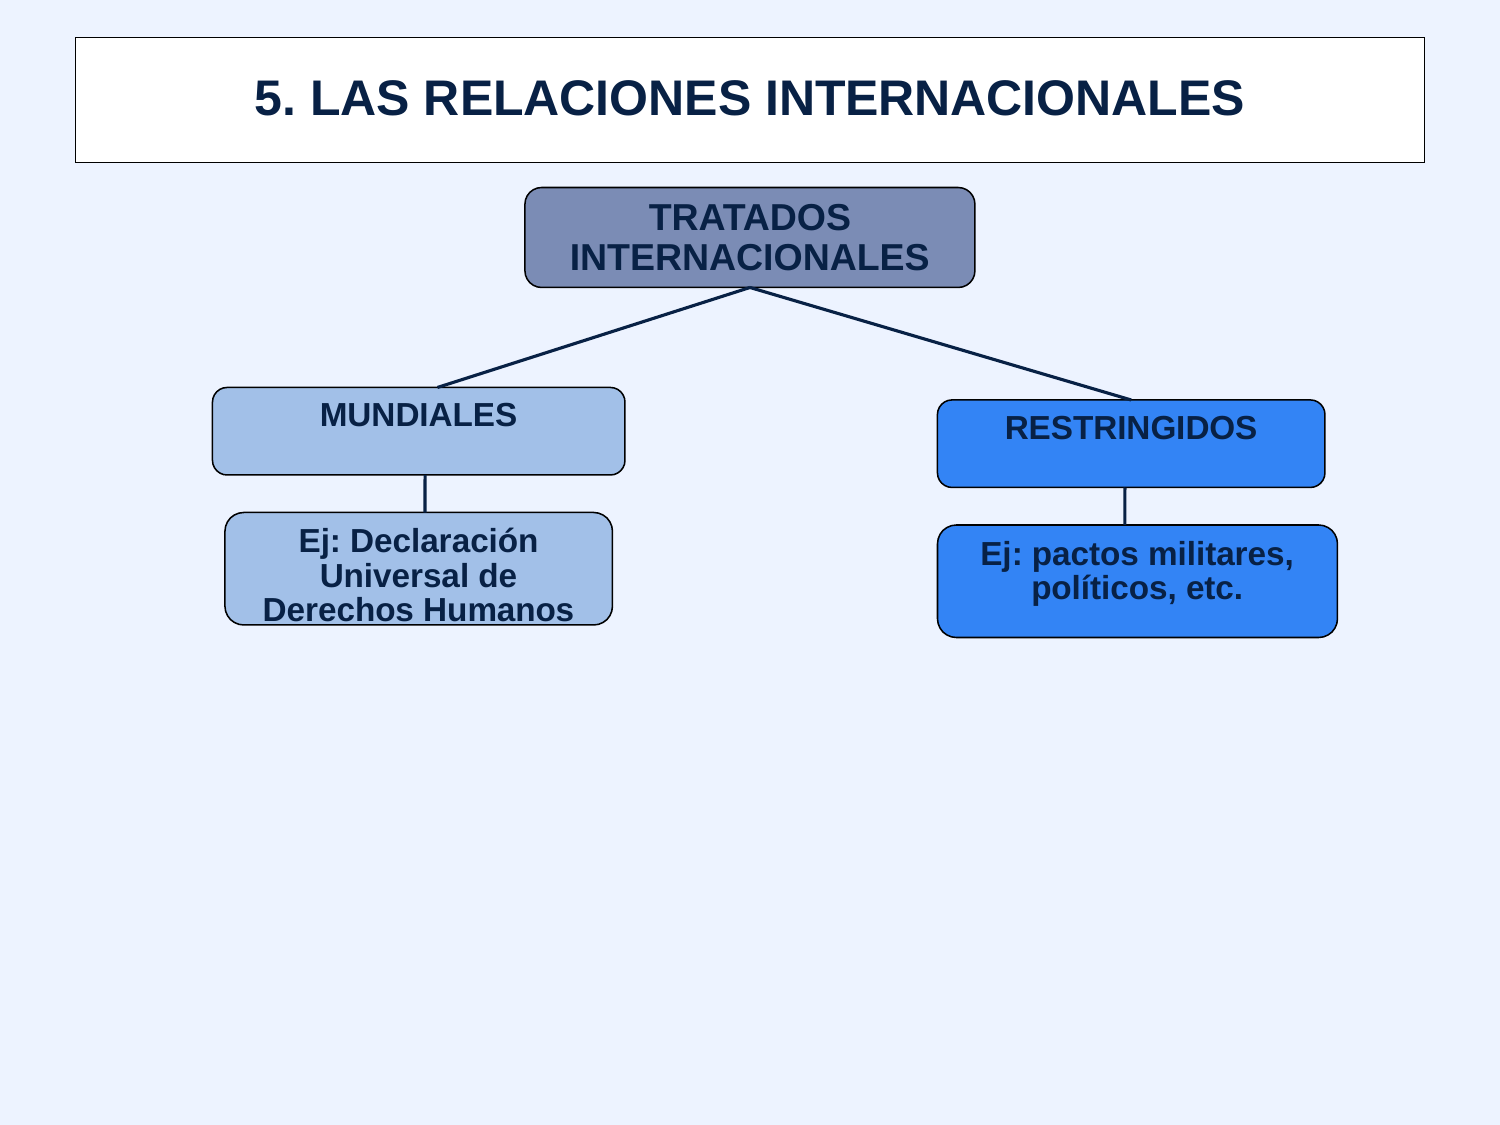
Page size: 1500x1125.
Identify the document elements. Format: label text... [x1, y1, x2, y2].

text_box Ej: pactos militares, políticos, etc. [937, 525, 1338, 638]
text_box Ej: Declaración Universal de Derechos Humanos [224, 512, 613, 625]
text_box TRATADOS INTERNACIONALES [524, 187, 975, 288]
title 5. LAS RELACIONES INTERNACIONALES [75, 37, 1425, 163]
text_box RESTRINGIDOS [937, 399, 1325, 488]
text_box MUNDIALES [212, 387, 625, 475]
